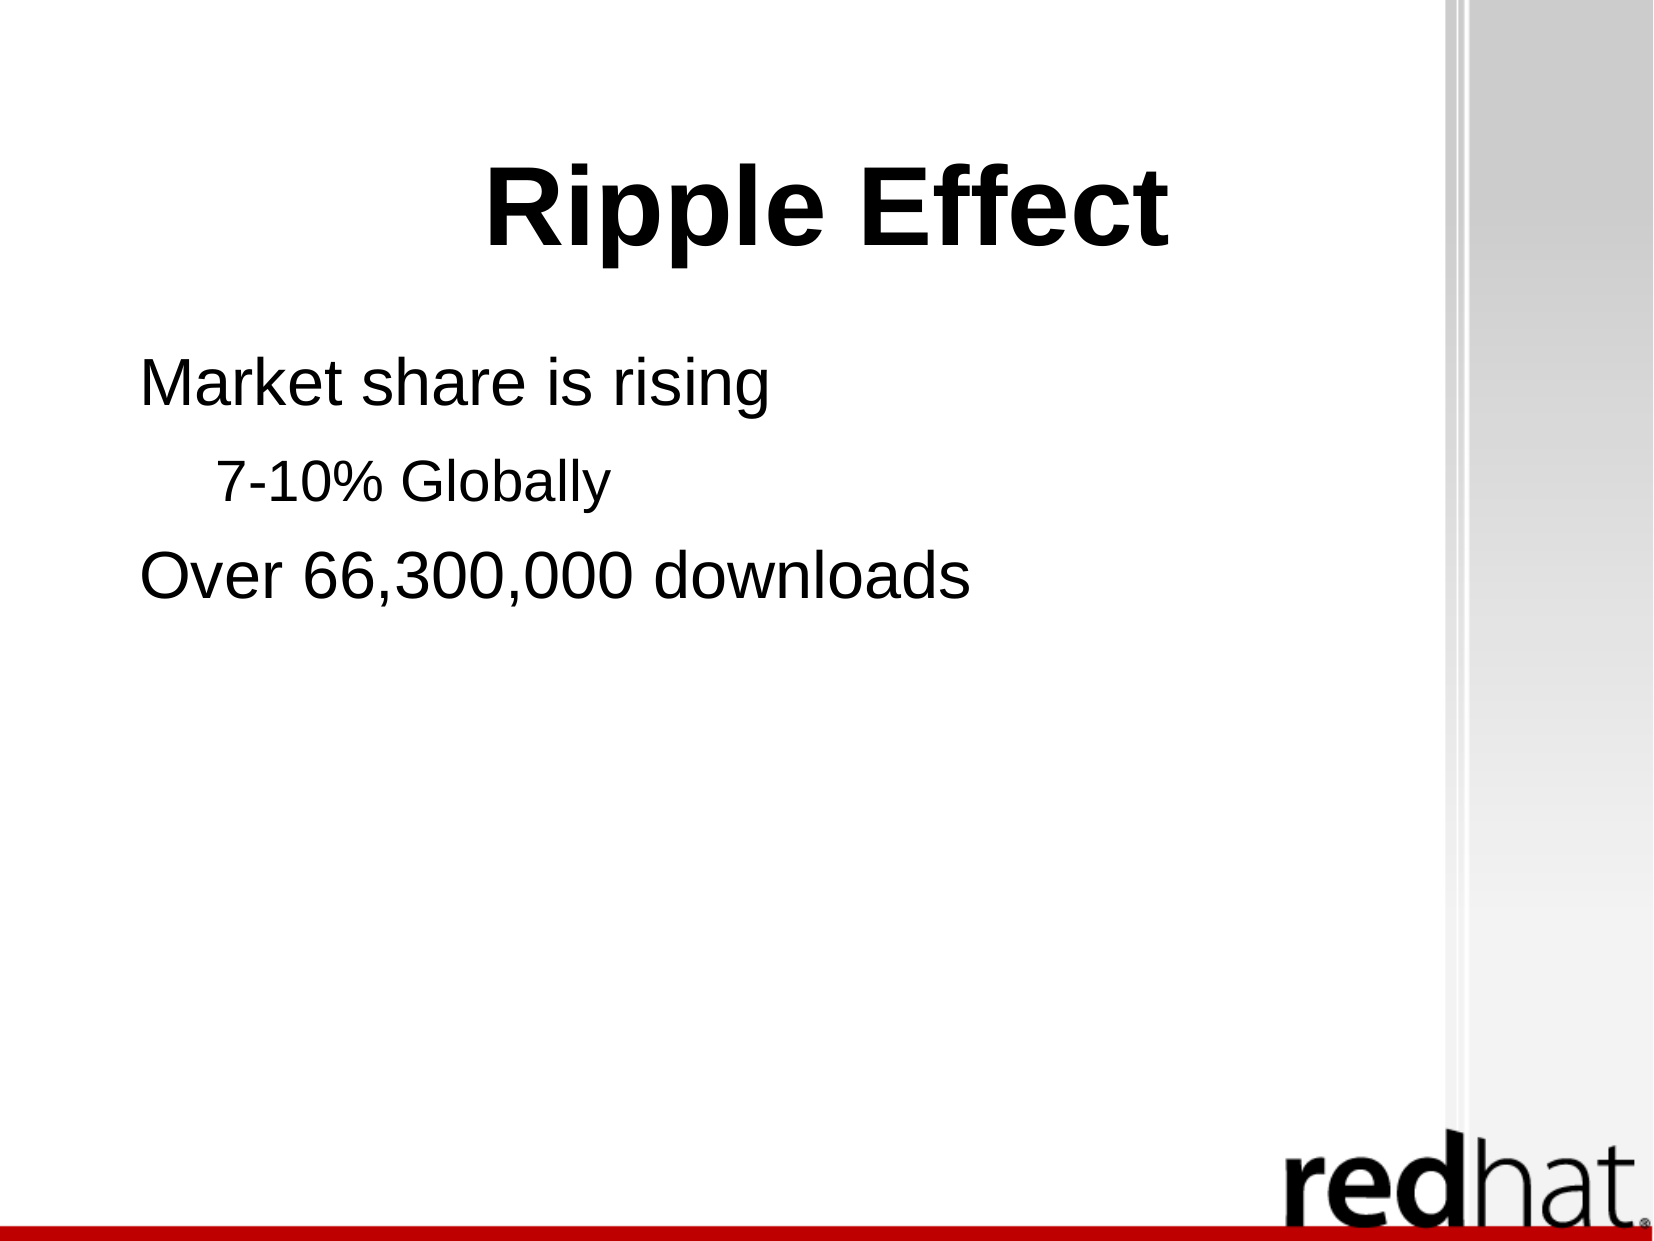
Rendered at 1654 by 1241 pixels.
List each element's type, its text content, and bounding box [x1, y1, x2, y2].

picture [0, 0, 1654, 1241]
list Market share is rising 7-10% Globally Over 66,300,000 downloads [121, 344, 1533, 1127]
title Ripple Effect [121, 102, 1533, 311]
